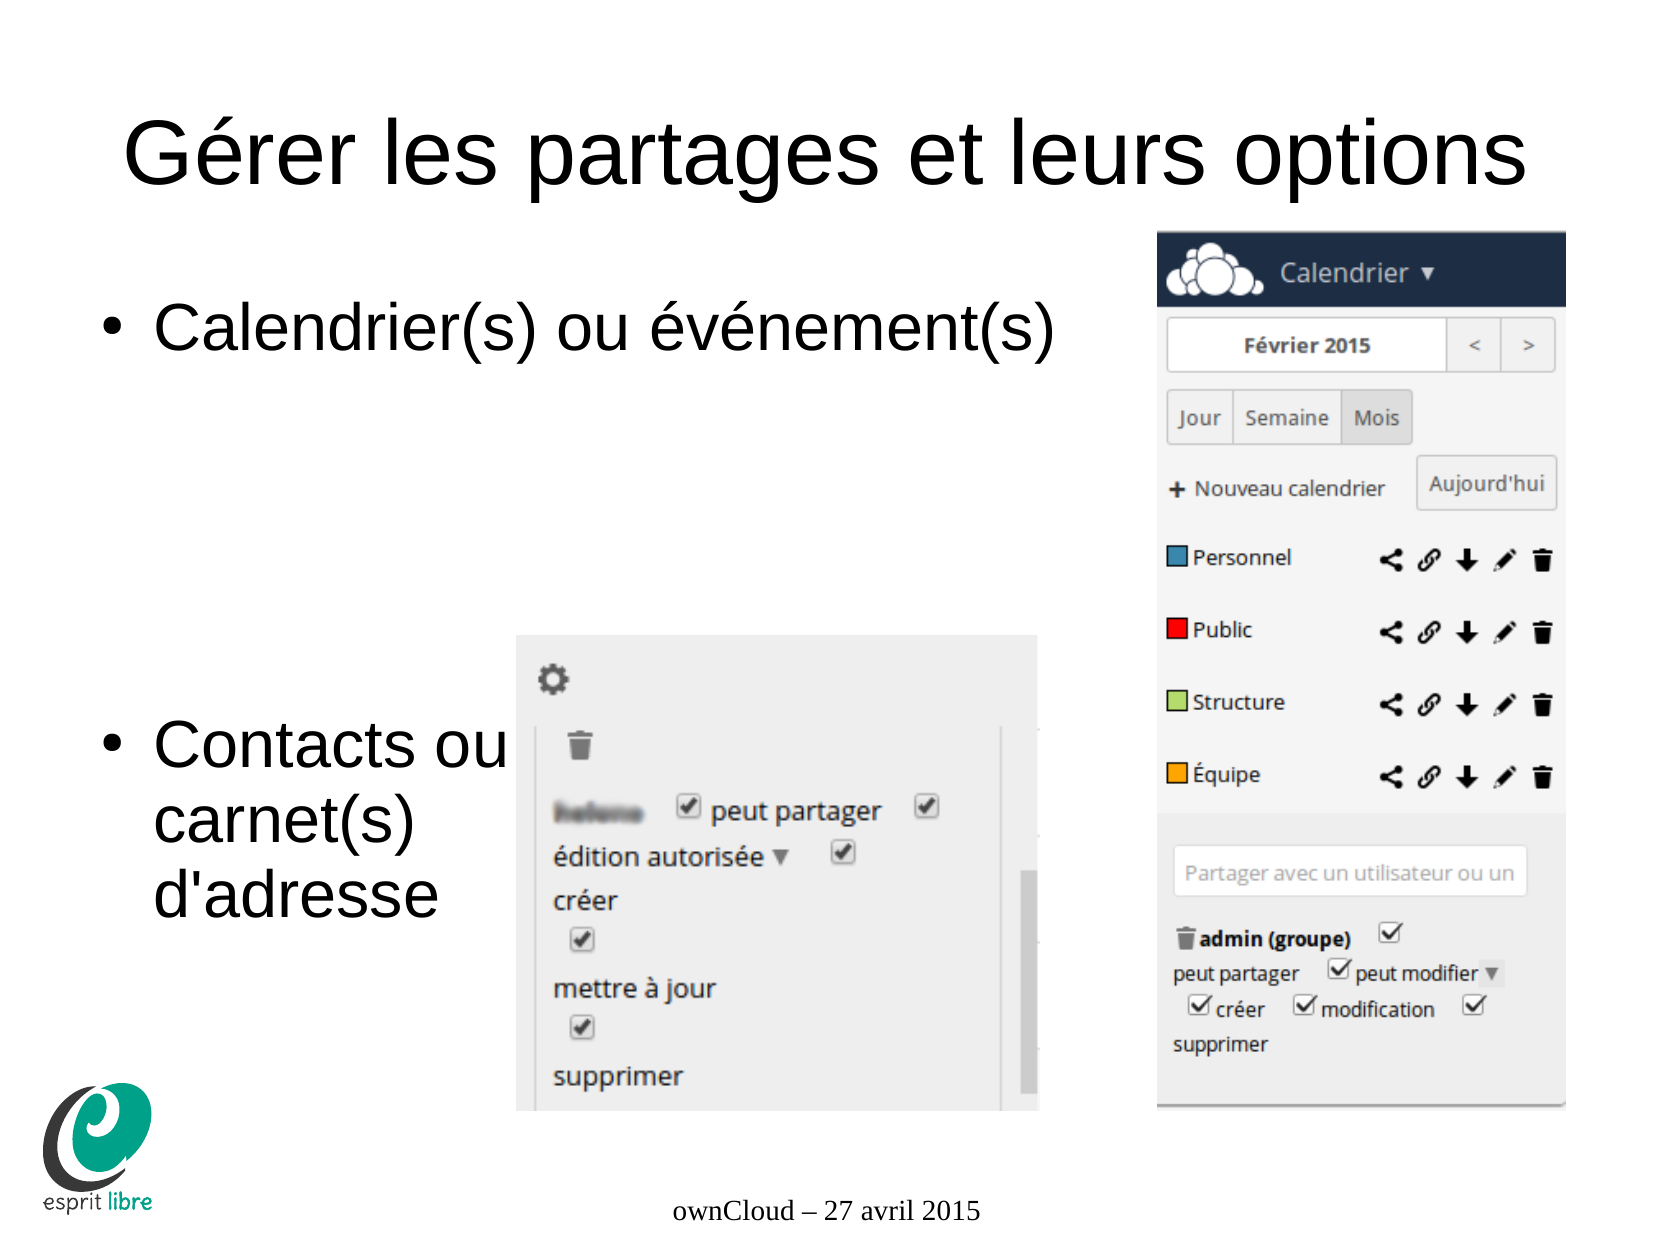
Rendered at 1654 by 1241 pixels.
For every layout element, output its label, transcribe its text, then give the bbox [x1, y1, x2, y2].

list Calendrier(s) ou événement(s) Contacts ou carnet(s) d'adresse [1566, 290, 1571, 1010]
picture [1157, 230, 1566, 1111]
title Gérer les partages et leurs options [82, 49, 1571, 257]
picture [516, 635, 1040, 1111]
list Calendrier(s) ou événement(s) Contacts ou carnet(s) d'adresse [82, 290, 1157, 1010]
